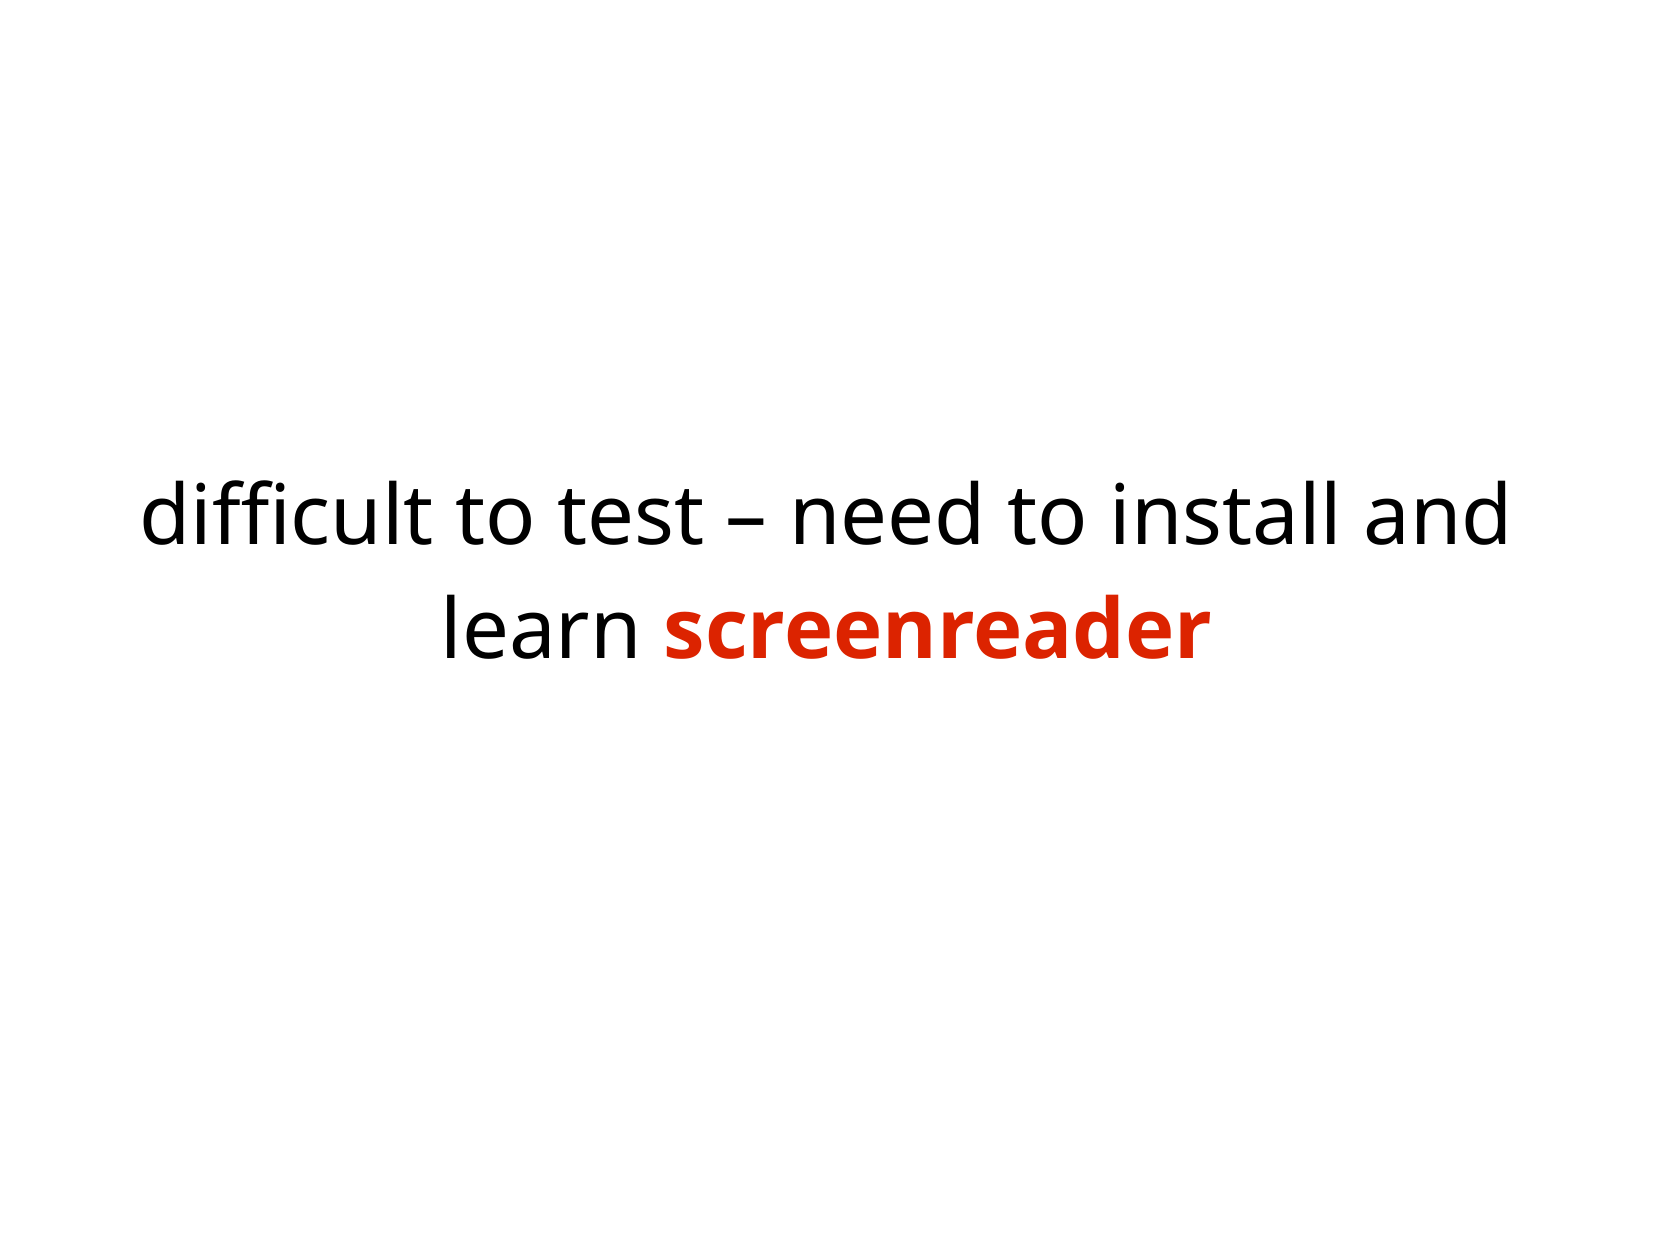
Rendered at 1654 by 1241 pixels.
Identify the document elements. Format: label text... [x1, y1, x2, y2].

subtitle difficult to test – need to install and learn screenreader [82, 118, 1571, 1021]
